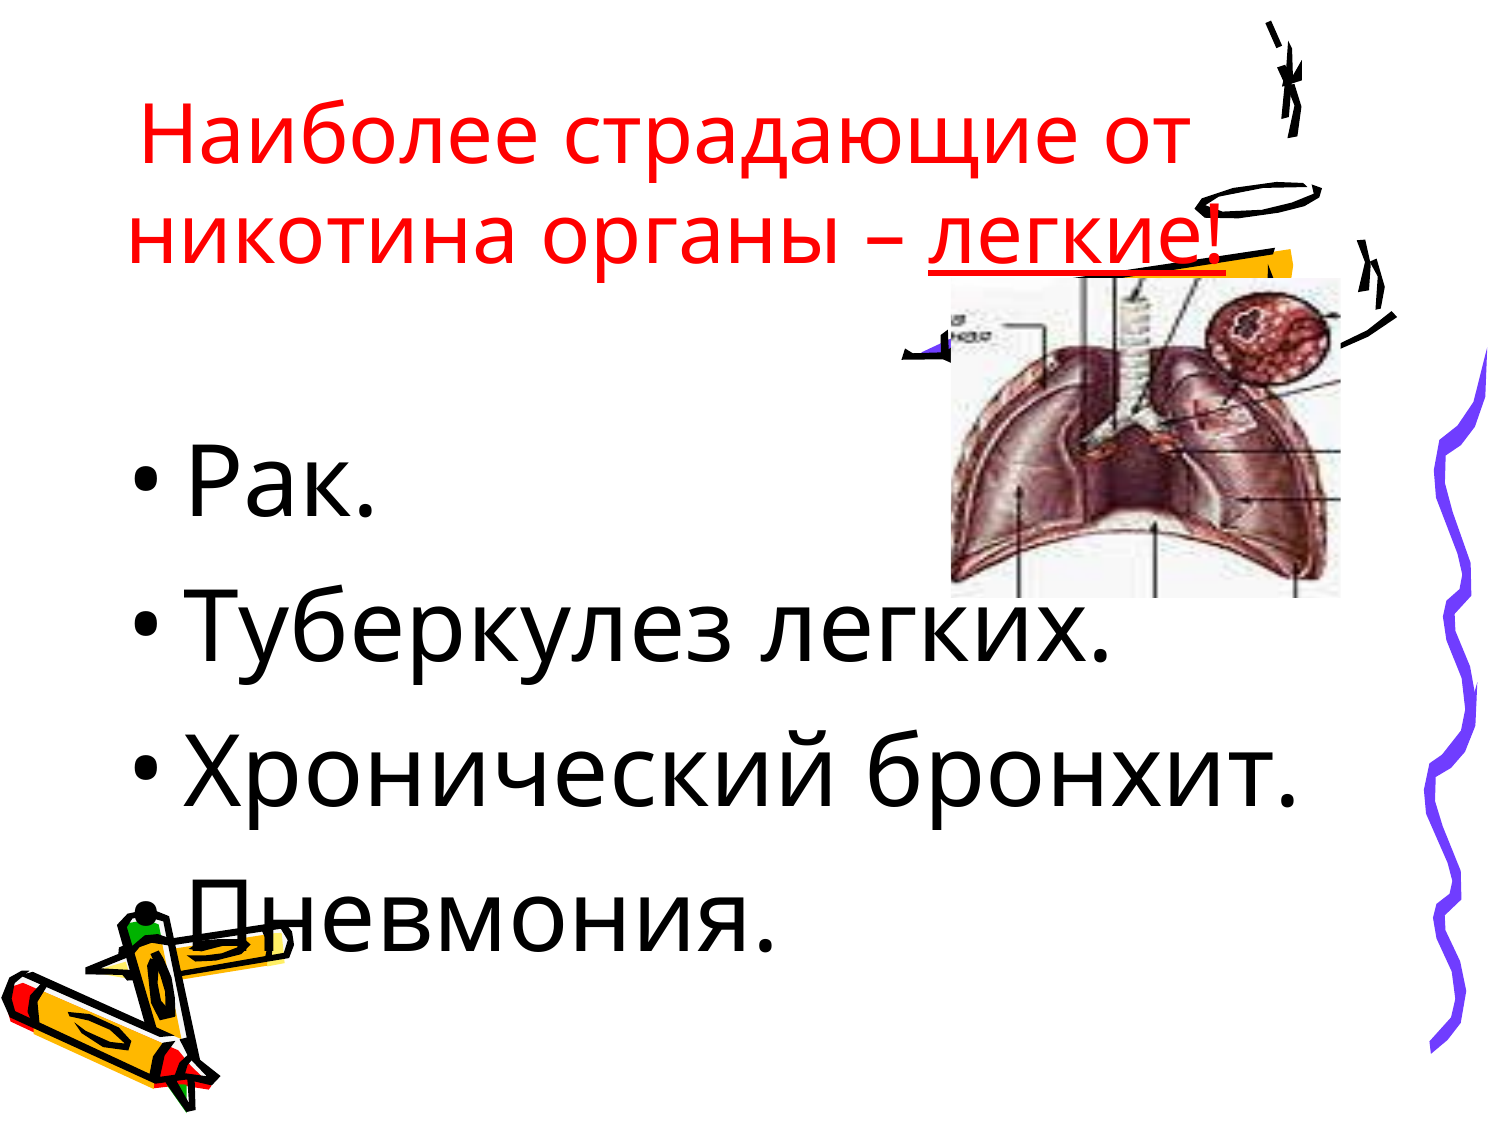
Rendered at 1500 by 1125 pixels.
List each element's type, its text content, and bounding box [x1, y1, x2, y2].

picture [950, 278, 1341, 598]
title Наиболее страдающие от никотина органы – легкие! [120, 69, 1232, 288]
list Рак. Туберкулез легких. Хронический бронхит. Пневмония. [112, 408, 1375, 1083]
